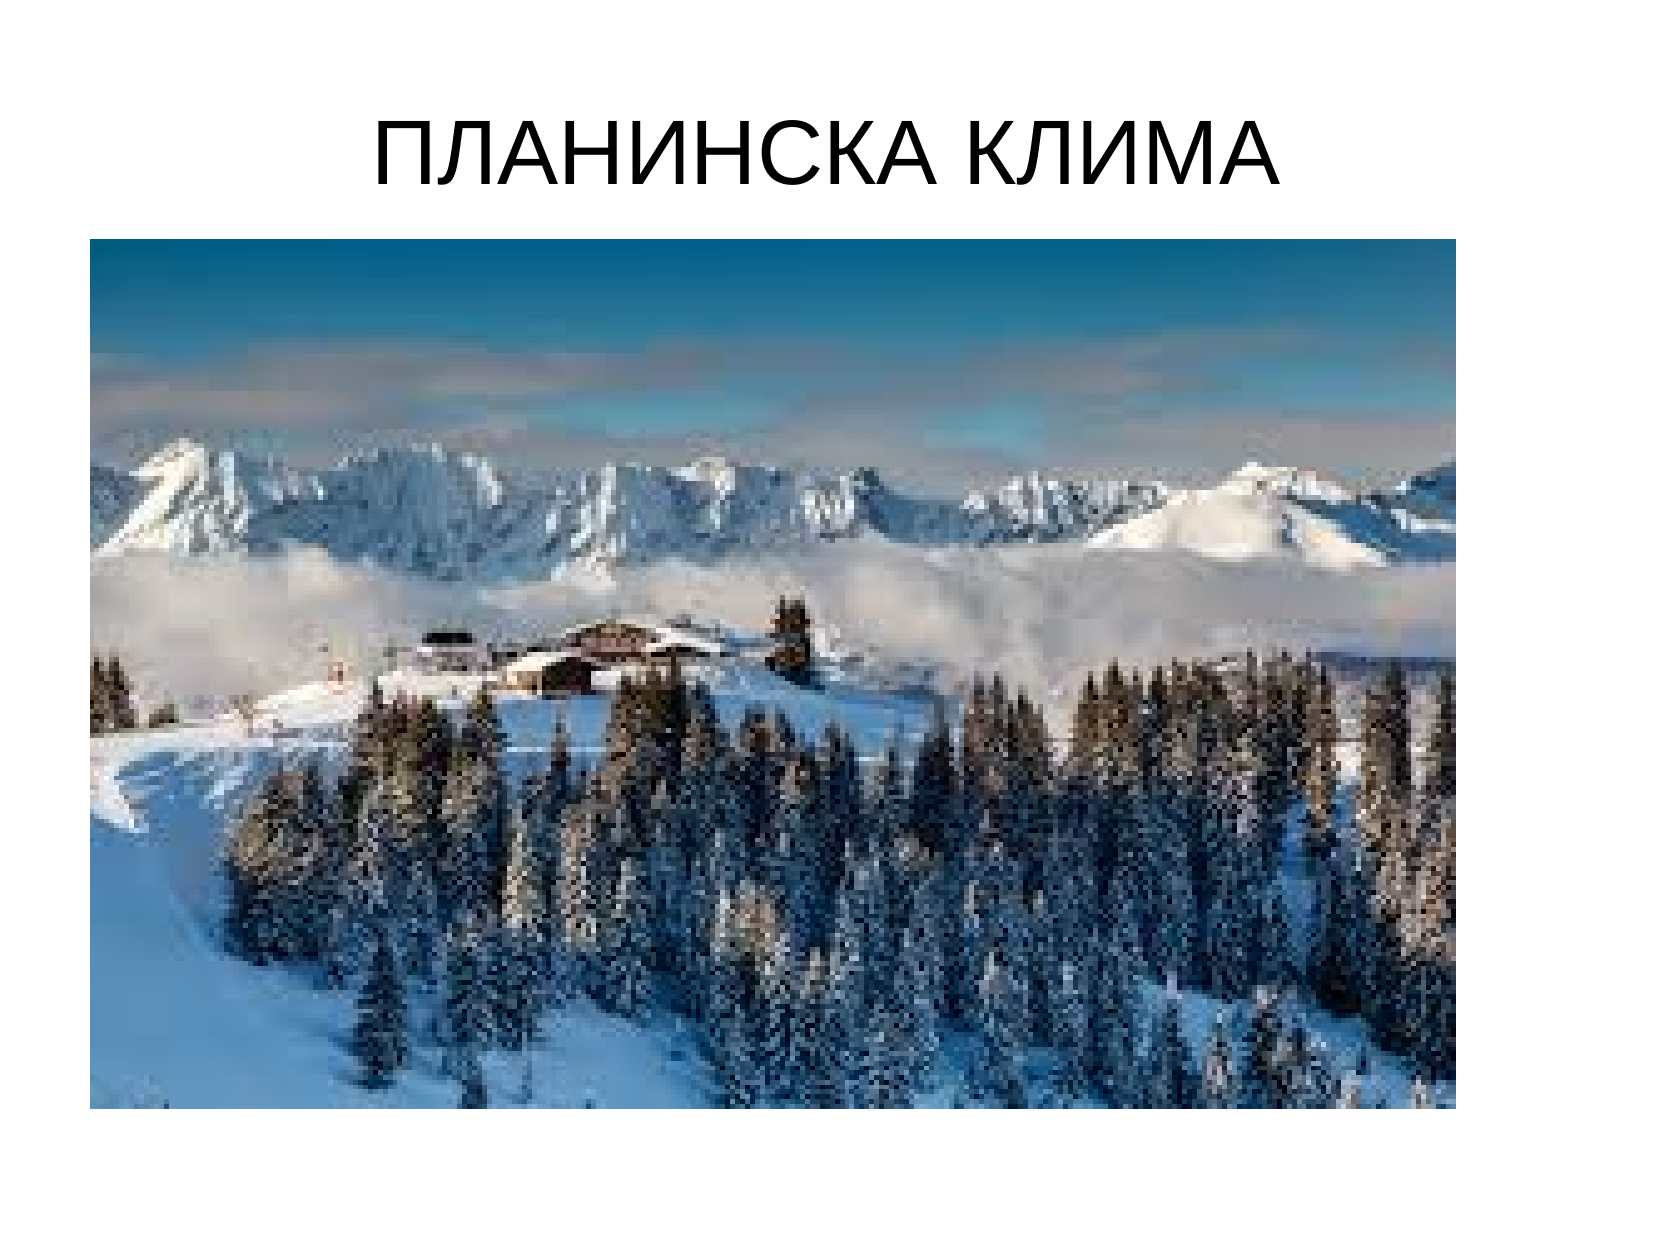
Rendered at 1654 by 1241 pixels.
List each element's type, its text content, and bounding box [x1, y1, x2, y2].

picture [90, 239, 1456, 1109]
title ПЛАНИНСКА КЛИМА [82, 49, 1571, 257]
